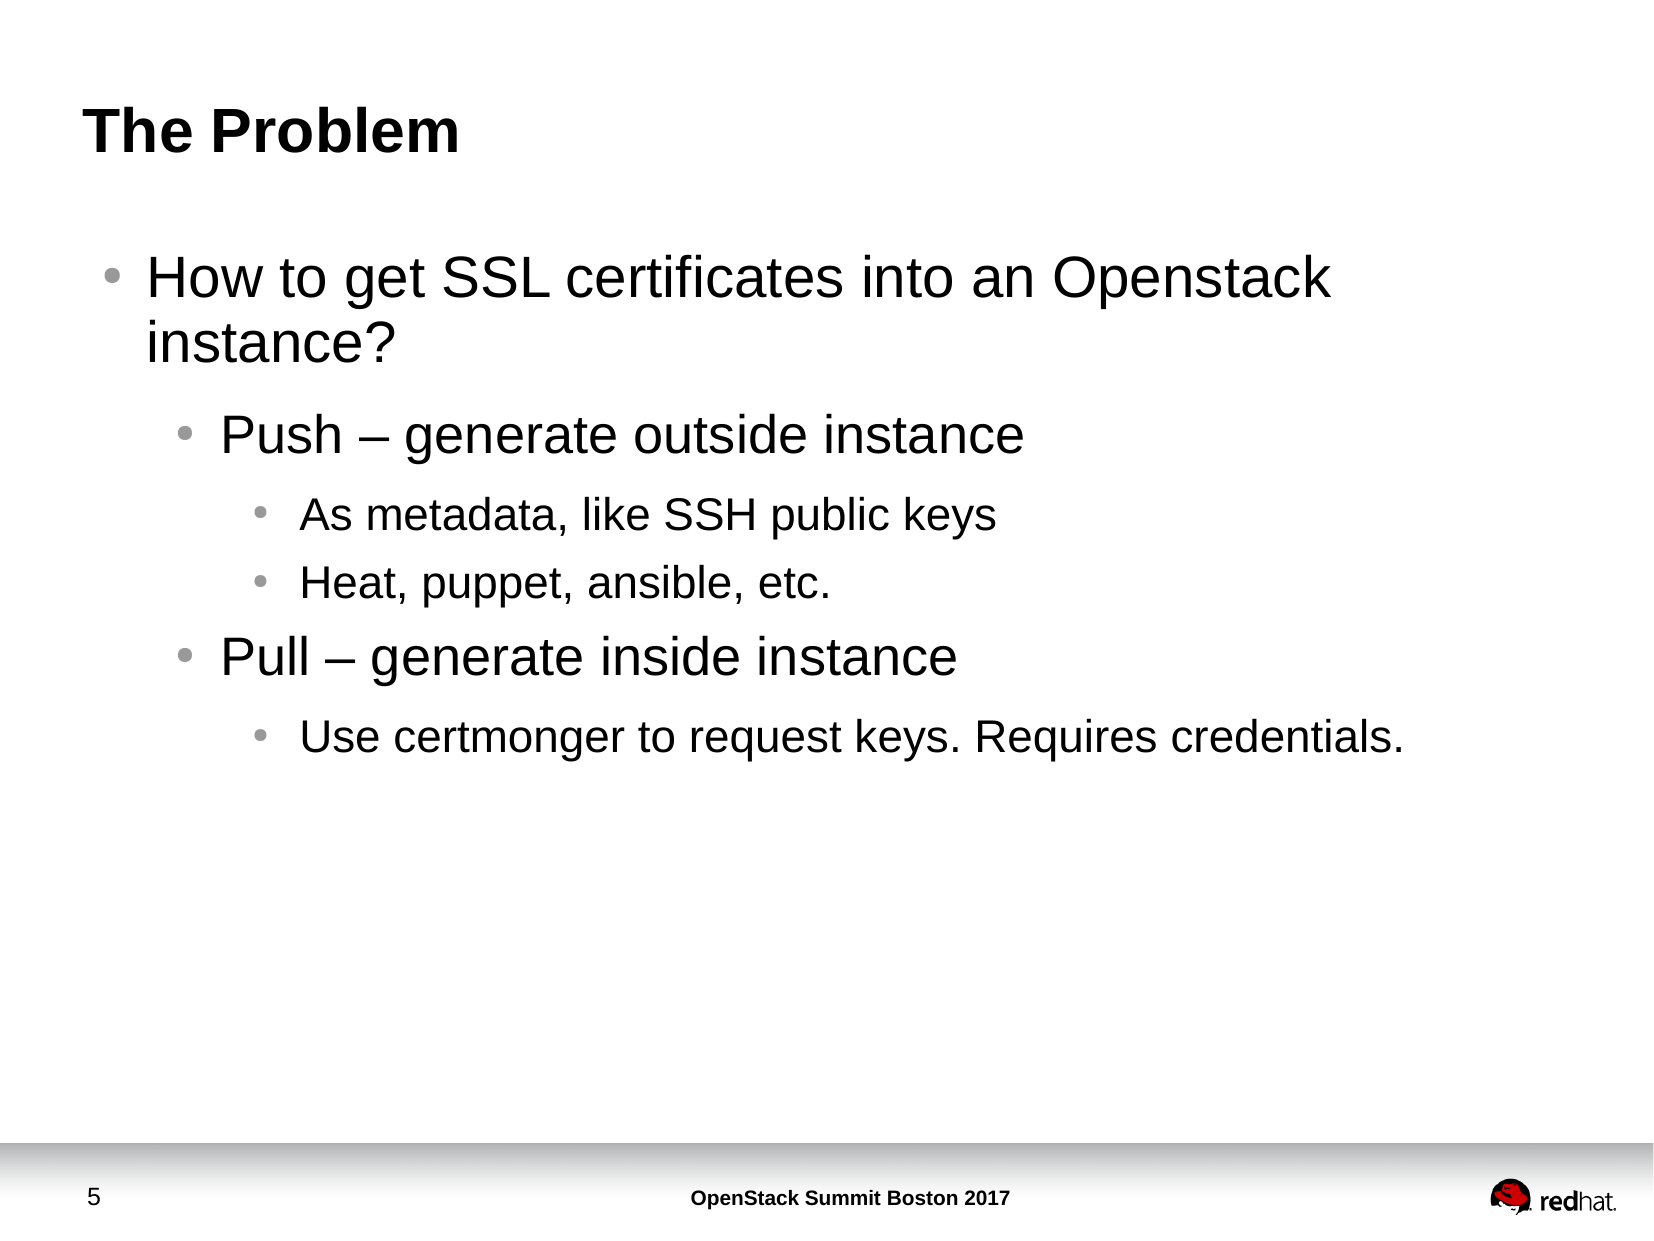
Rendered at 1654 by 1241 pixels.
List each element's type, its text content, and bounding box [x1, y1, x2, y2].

picture [0, 1143, 1654, 1241]
list How to get SSL certificates into an Openstack instance? Push – generate outside instance As metadata, like SSH public keys Heat, puppet, ansible, etc. Pull – generate inside instance Use certmonger to request keys. Requires credentials. [86, 244, 1576, 1039]
title The Problem [82, 37, 1571, 226]
